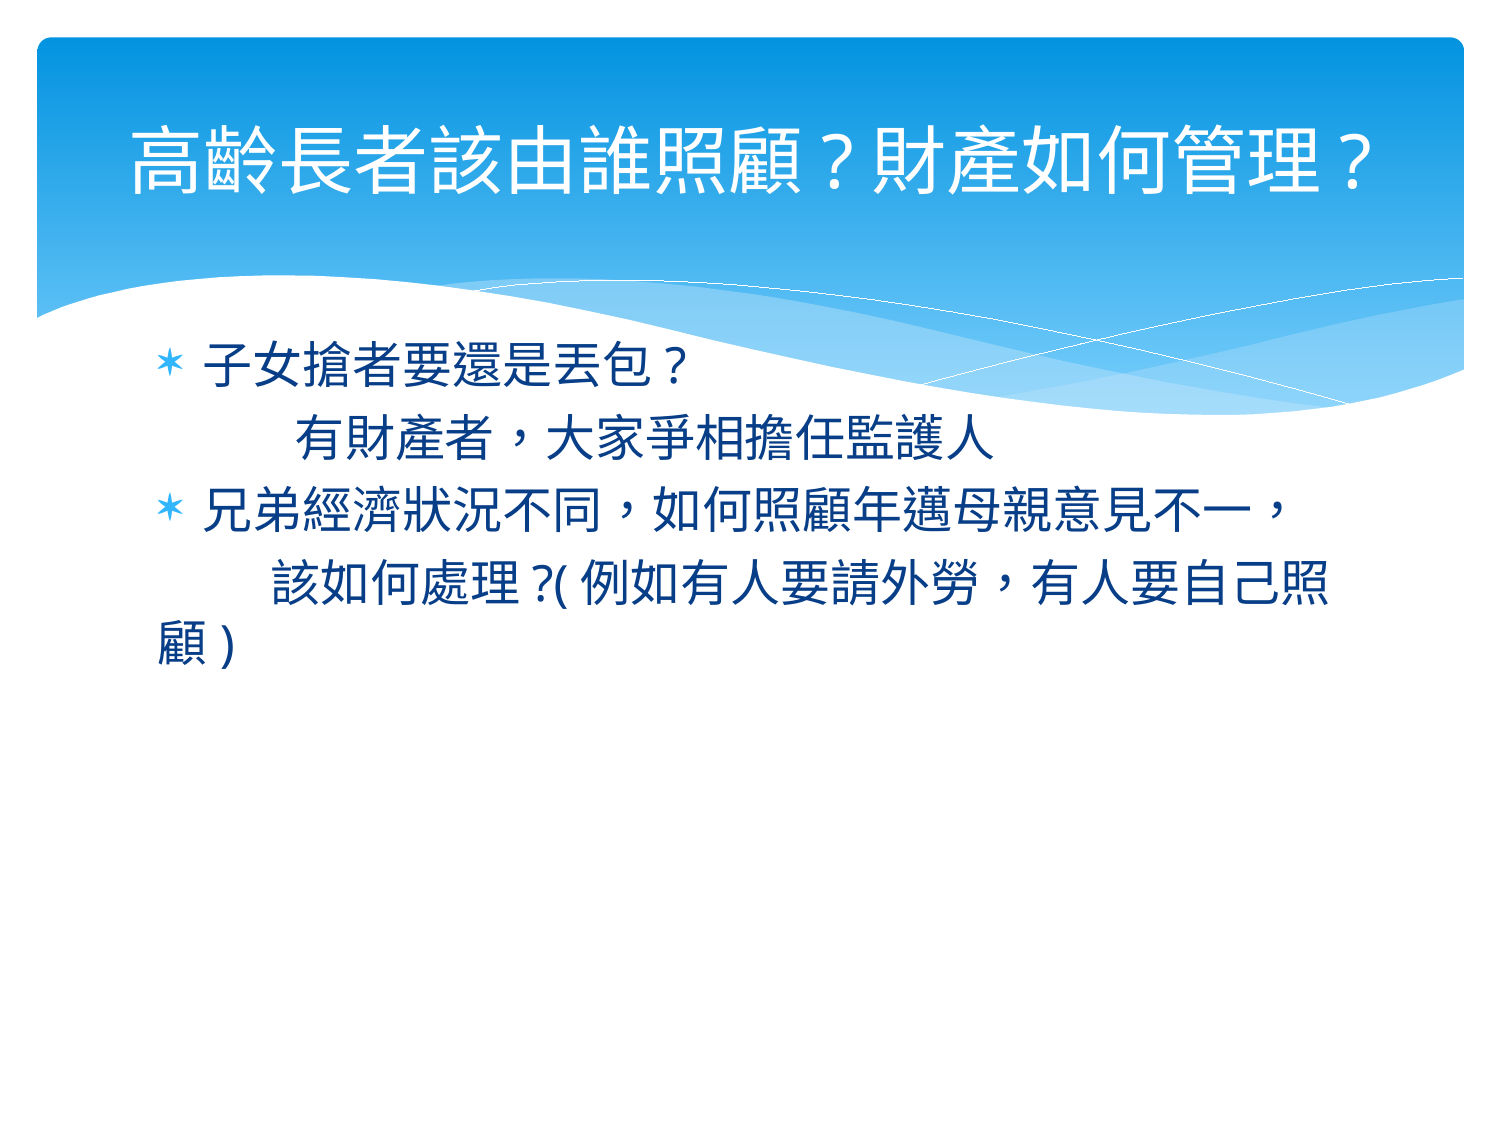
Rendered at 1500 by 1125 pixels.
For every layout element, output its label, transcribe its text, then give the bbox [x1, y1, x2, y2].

list 子女搶者要還是丟包? 有財產者，大家爭相擔任監護人 兄弟經濟狀況不同，如何照顧年邁母親意見不一， 該如何處理?(例如有人要請外勞，有人要自己照顧) [142, 326, 1359, 1005]
title 高齡長者該由誰照顧?財產如何管理? [75, 55, 1426, 261]
